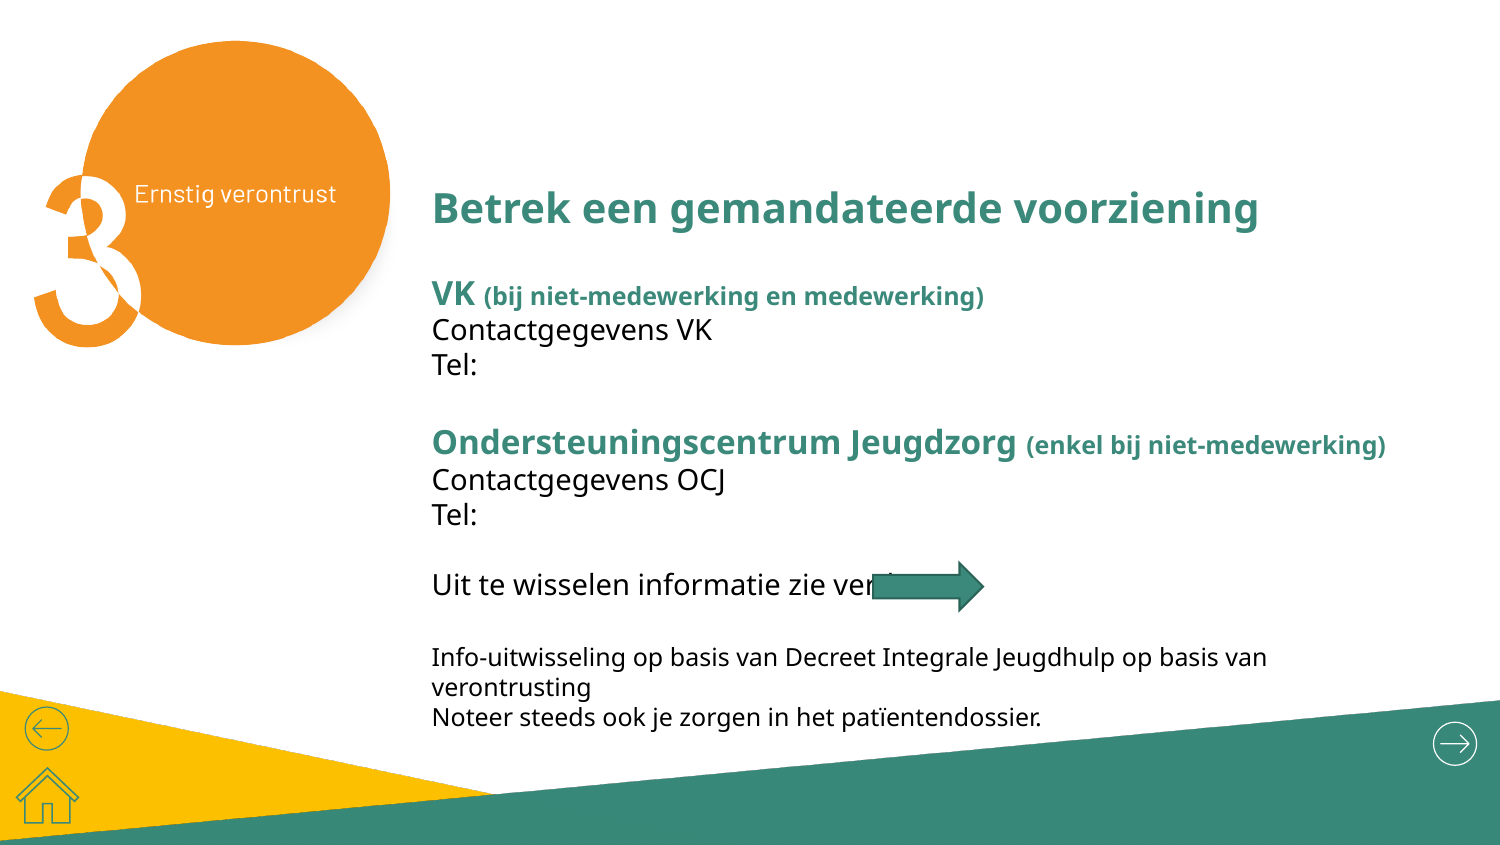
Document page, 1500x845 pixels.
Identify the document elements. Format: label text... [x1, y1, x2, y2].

picture [33, 40, 399, 349]
picture [1426, 715, 1484, 772]
picture [9, 700, 85, 832]
text_box Betrek een gemandateerde voorziening VK (bij niet-medewerking en medewerking) Contactgegevens VK Tel: Ondersteuningscentrum Jeugdzorg (enkel bij niet-medewerking) Contactgegevens OCJ Tel: Uit te wisselen informatie zie verder Info-uitwisseling op basis van Decreet Integrale Jeugdhulp op basis van verontrusting Noteer steeds ook je zorgen in het patïentendossier. [416, 174, 1440, 796]
text_box [873, 562, 984, 611]
